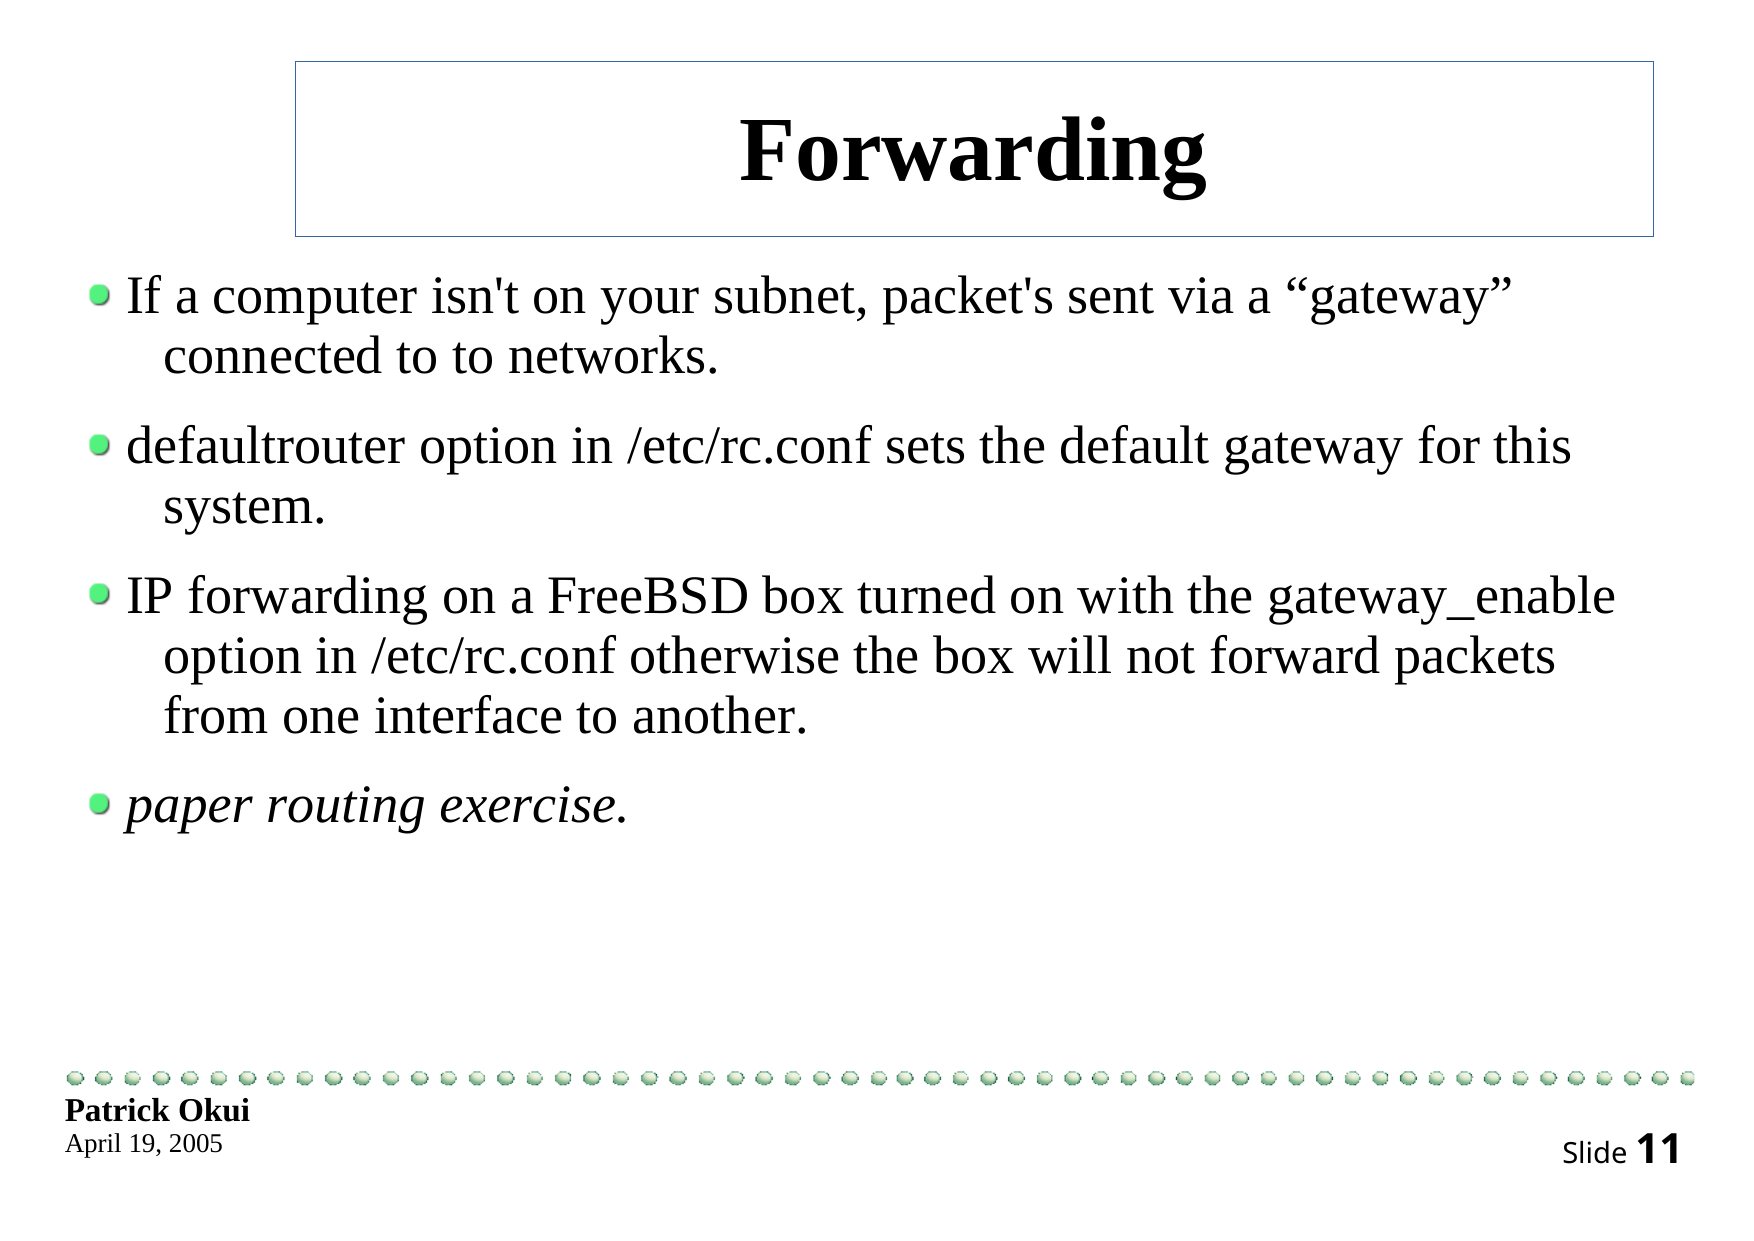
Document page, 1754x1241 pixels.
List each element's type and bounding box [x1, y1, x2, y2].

picture [88, 283, 112, 308]
picture [88, 792, 112, 817]
picture [88, 433, 112, 458]
picture [88, 582, 112, 607]
picture [59, 1070, 1695, 1087]
